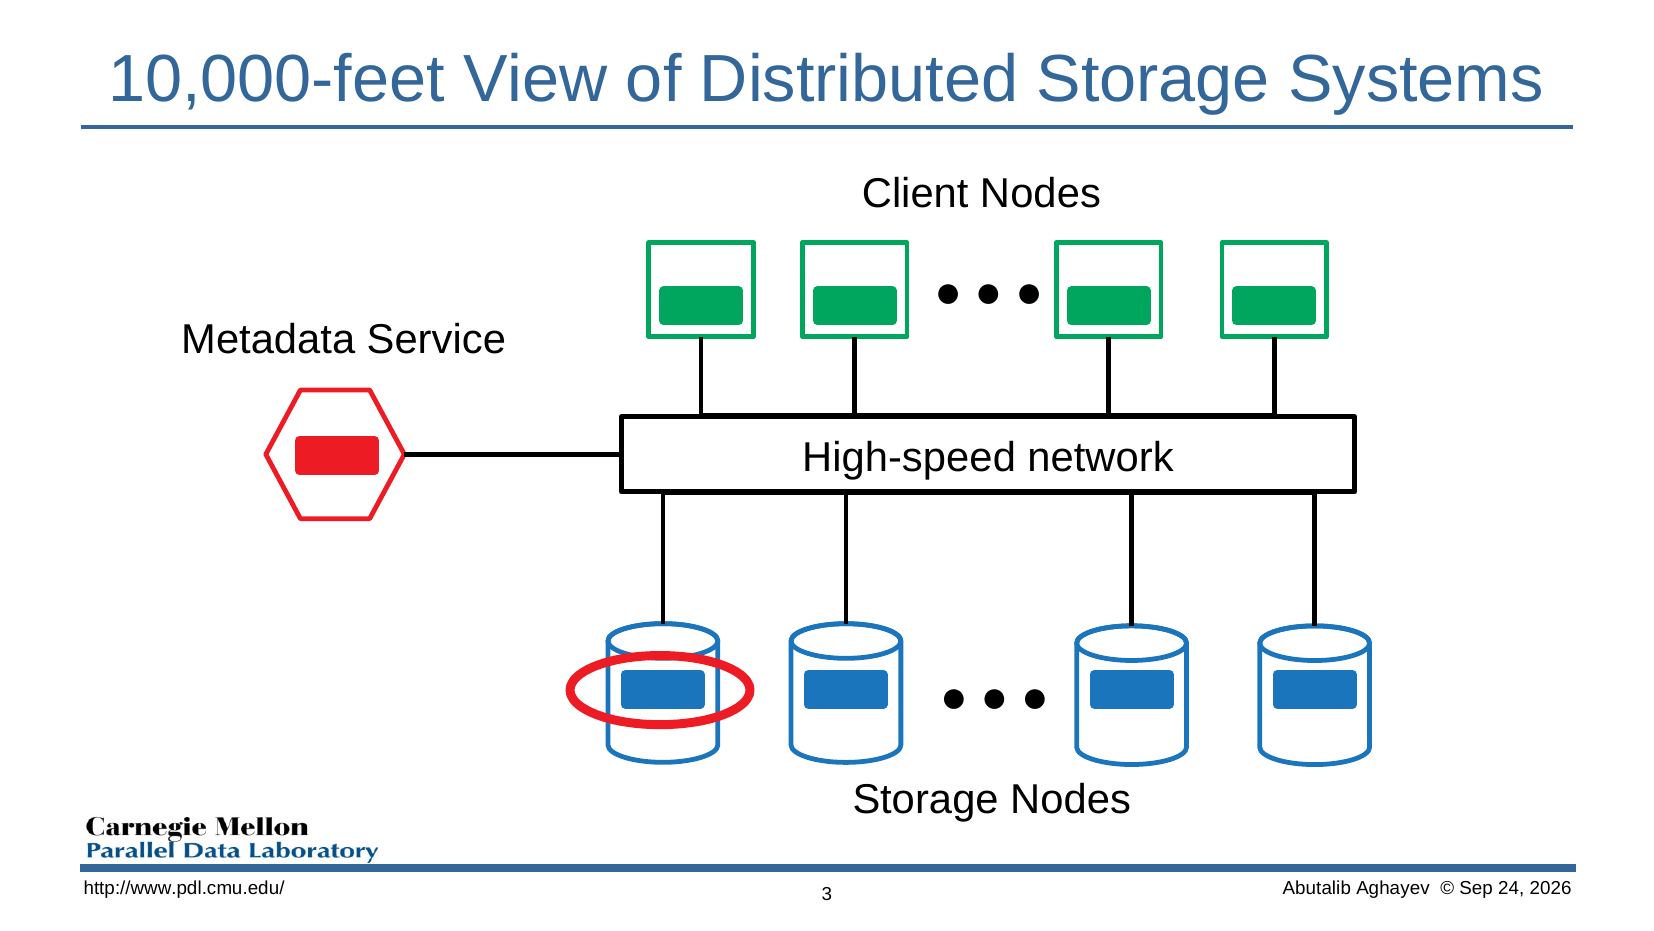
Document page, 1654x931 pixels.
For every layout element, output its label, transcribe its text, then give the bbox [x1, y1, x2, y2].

picture [85, 809, 378, 863]
text_box High-speed network [621, 416, 1355, 492]
text_box http://www.pdl.cmu.edu/ [66, 866, 481, 919]
text_box [1076, 645, 1187, 765]
text_box [648, 242, 754, 337]
text_box [265, 390, 404, 519]
text_box Storage Nodes [837, 764, 1147, 831]
text_box Abutalib Aghayev © Nov 5, 2019 [1168, 866, 1589, 919]
text_box [802, 242, 907, 337]
title 10,000-feet View of Distributed Storage Systems [66, 14, 1588, 136]
text_box Client Nodes [847, 158, 1118, 224]
text_box ● ● ● [925, 658, 1076, 729]
text_box [791, 644, 901, 763]
text_box <number> [665, 872, 989, 902]
text_box ● ● ● [919, 253, 1070, 324]
text_box [1056, 242, 1162, 337]
text_box Metadata Service [166, 304, 522, 390]
text_box [1259, 644, 1370, 765]
text_box [570, 642, 751, 763]
text_box [1221, 242, 1327, 337]
